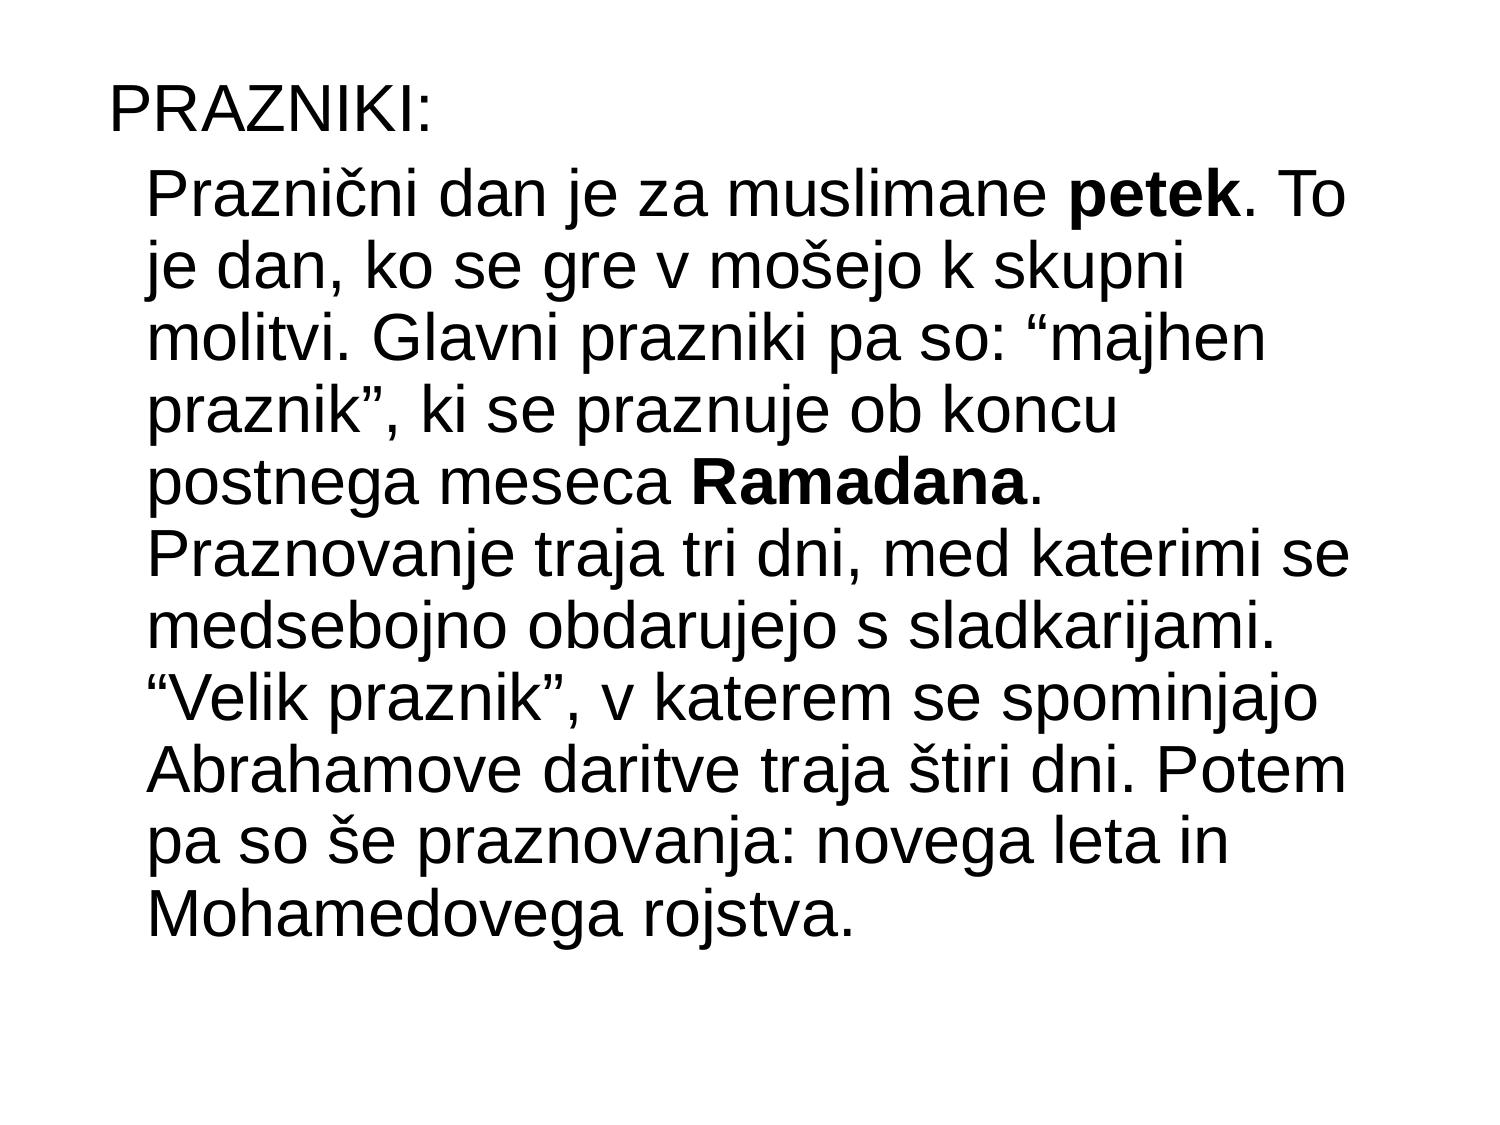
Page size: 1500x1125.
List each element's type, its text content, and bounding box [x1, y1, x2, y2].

list PRAZNIKI: Praznični dan je za muslimane petek. To je dan, ko se gre v mošejo k skupni molitvi. Glavni prazniki pa so: “majhen praznik”, ki se praznuje ob koncu postnega meseca Ramadana. Praznovanje traja tri dni, med katerimi se medsebojno obdarujejo s sladkarijami. “Velik praznik”, v katerem se spominjajo Abrahamove daritve traja štiri dni. Potem pa so še praznovanja: novega leta in Mohamedovega rojstva. [75, 66, 1425, 1005]
